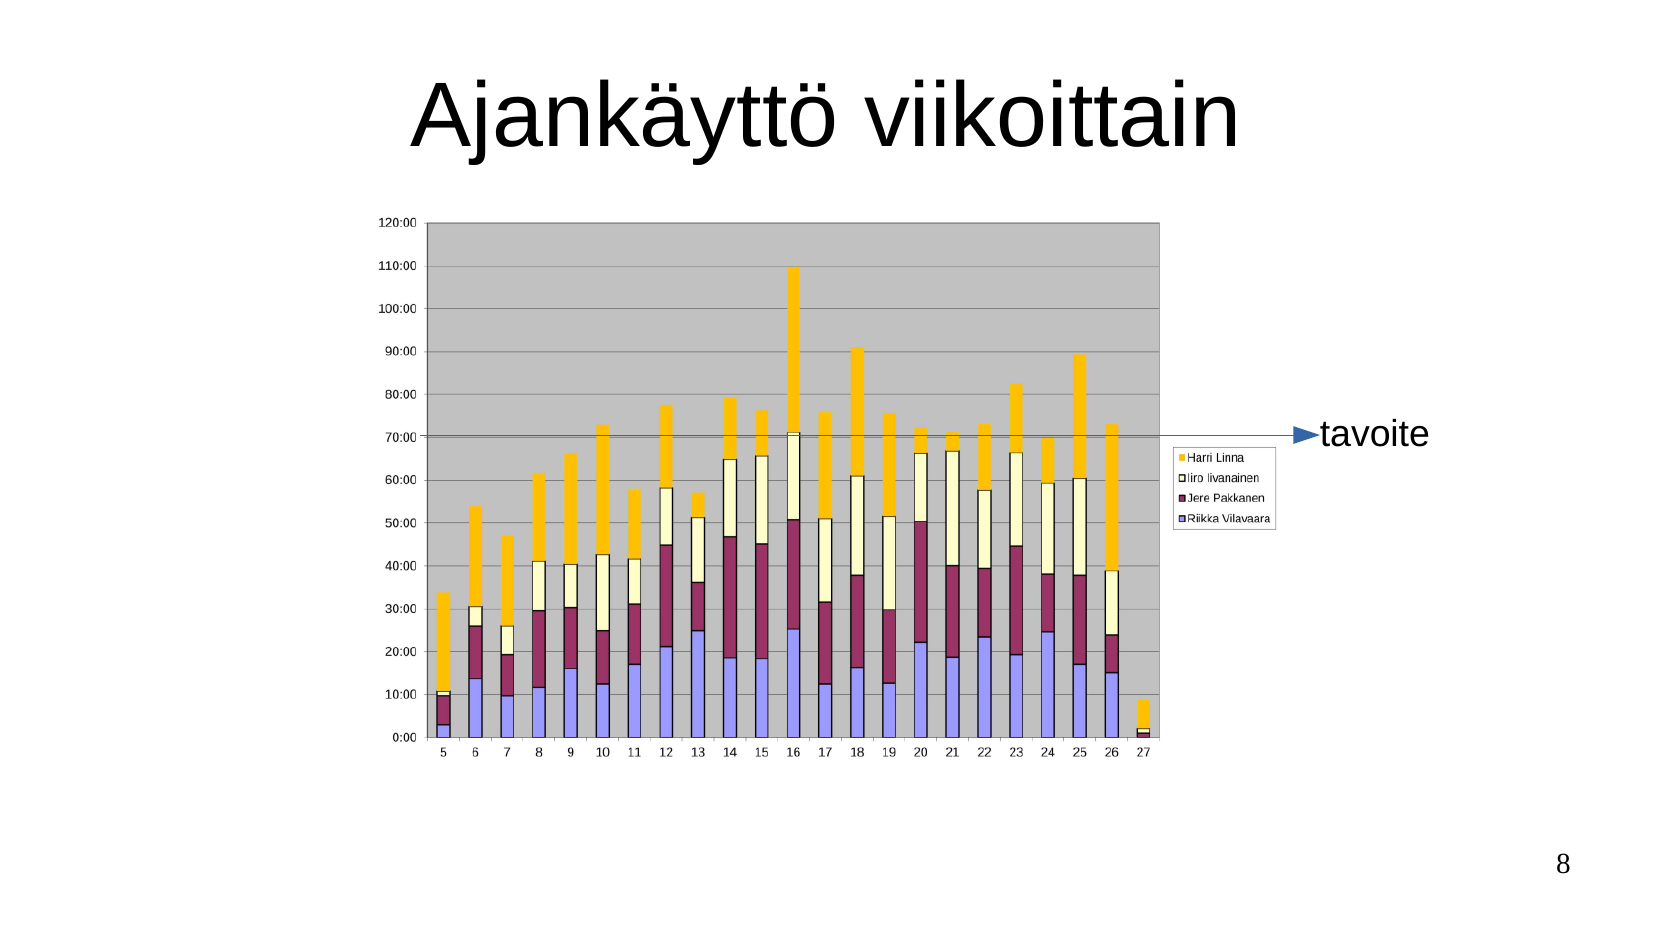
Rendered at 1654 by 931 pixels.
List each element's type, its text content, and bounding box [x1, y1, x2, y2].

text_box tavoite [1305, 405, 1456, 462]
picture [376, 217, 1277, 758]
title Ajankäyttö viikoittain [82, 37, 1571, 193]
